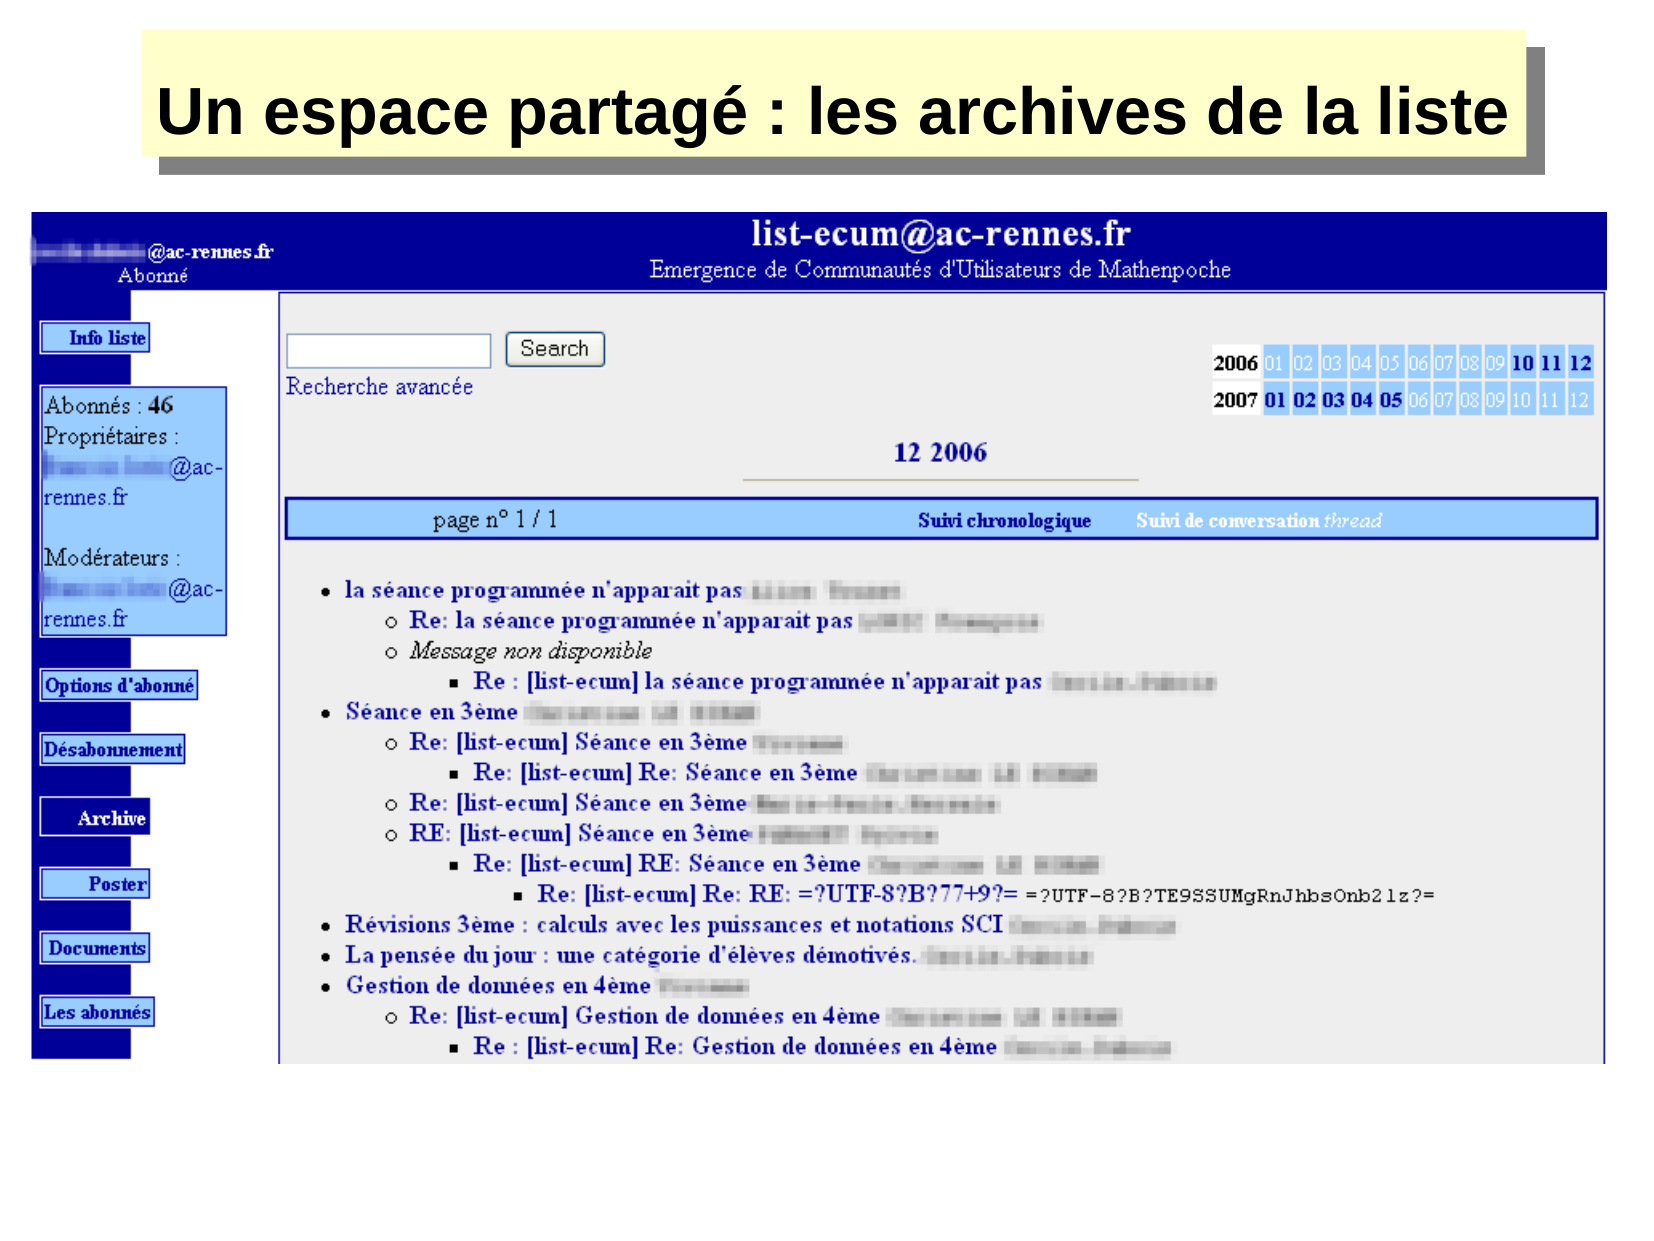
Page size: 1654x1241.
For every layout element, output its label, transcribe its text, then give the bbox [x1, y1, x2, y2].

text_box Un espace partagé : les archives de la liste [141, 29, 1527, 120]
picture [27, 212, 1607, 1065]
